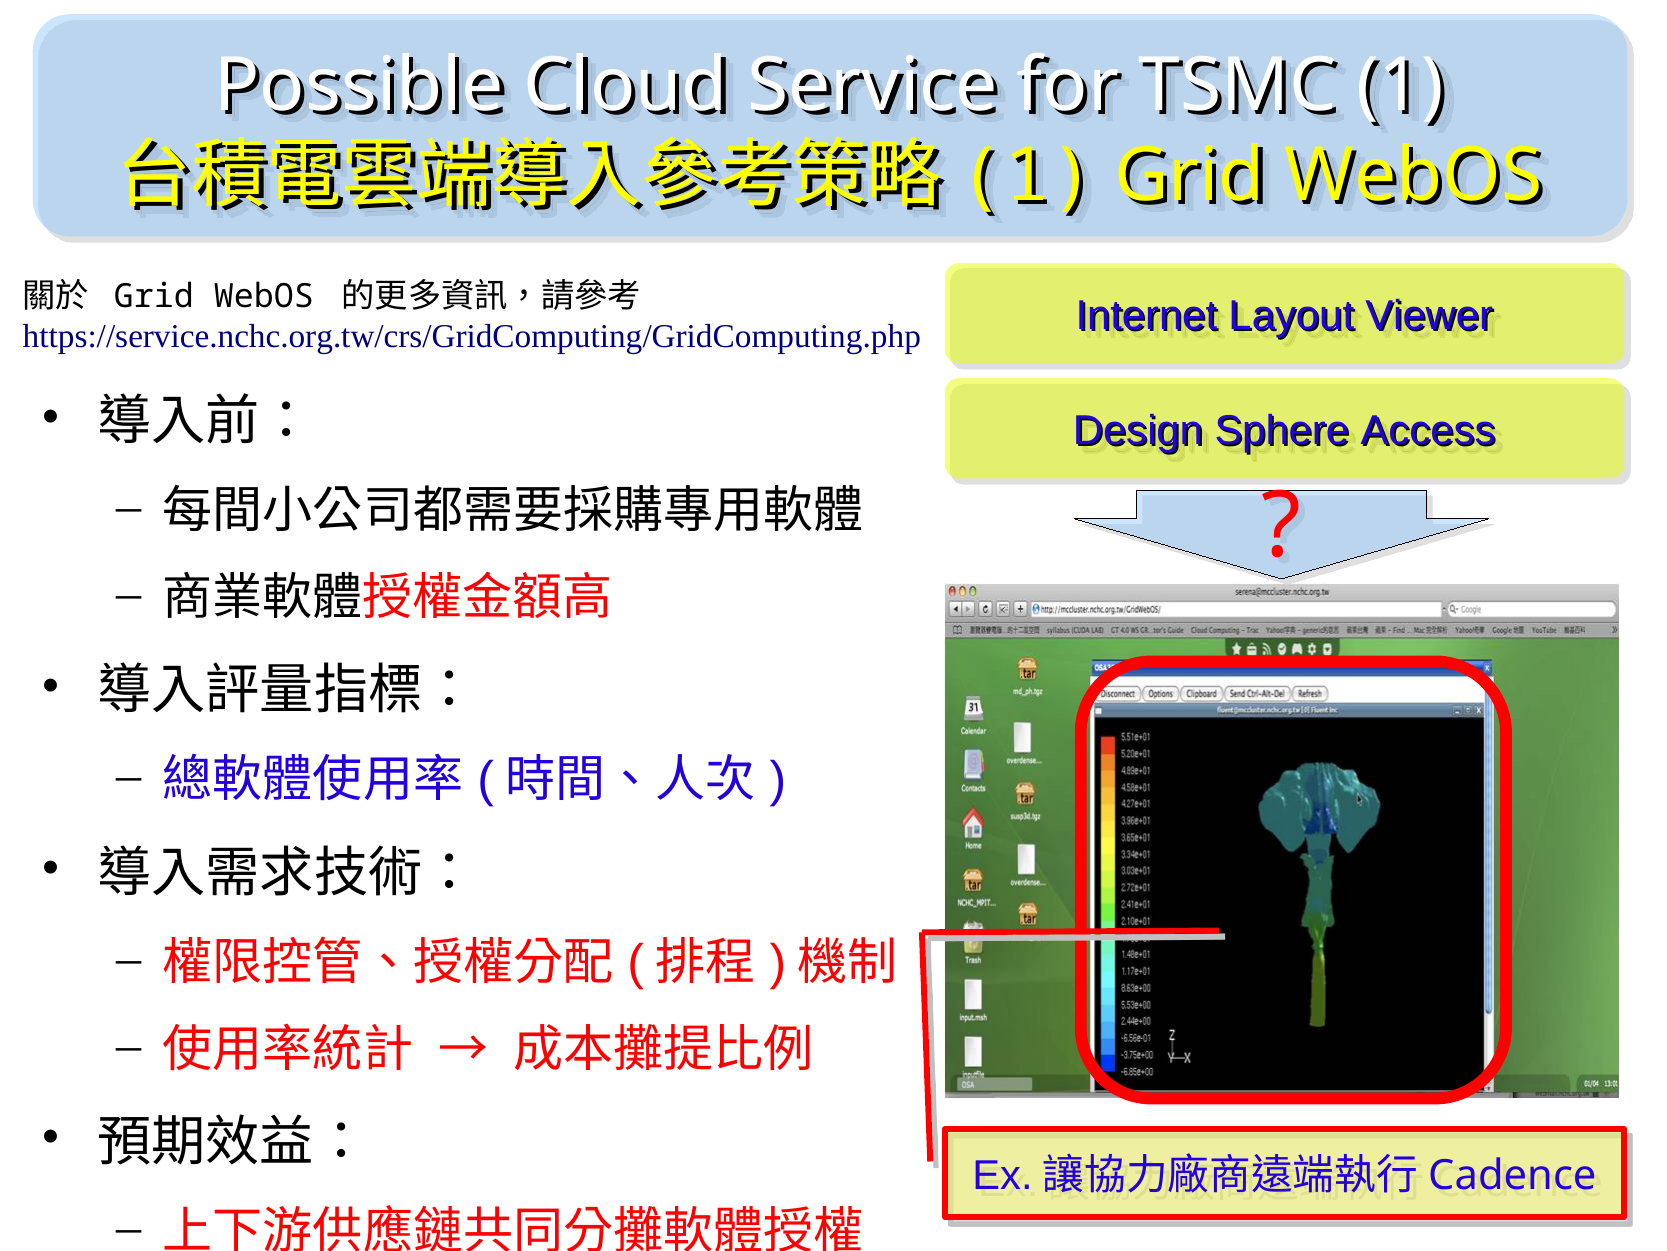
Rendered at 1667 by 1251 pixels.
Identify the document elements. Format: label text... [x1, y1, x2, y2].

list 導入前： 每間小公司都需要採購專用軟體 商業軟體授權金額高 導入評量指標： 總軟體使用率(時間、人次) 導入需求技術： 權限控管、授權分配(排程)機制 使用率統計 → 成本攤提比例 預期效益： 上下游供應鏈共同分攤軟體授權 協同驗證設計與製程可行性 [40, 376, 910, 1217]
text_box Design Sphere Access [944, 378, 1625, 479]
text_box 關於 Grid WebOS 的更多資訊，請參考 https://service.nchc.org.tw/crs/GridComputing/GridComputing.php [2, 260, 951, 368]
picture [944, 932, 1120, 1099]
text_box Ex.讓協力廠商遠端執行Cadence [945, 1129, 1624, 1217]
picture [944, 583, 1620, 1099]
picture [1087, 668, 1500, 1092]
text_box Internet Layout Viewer [951, 263, 1625, 364]
text_box Possible Cloud Service for TSMC (1) 台積電雲端導入參考策略(1) Grid WebOS [32, 14, 1628, 237]
text_box ? [1074, 490, 1489, 579]
